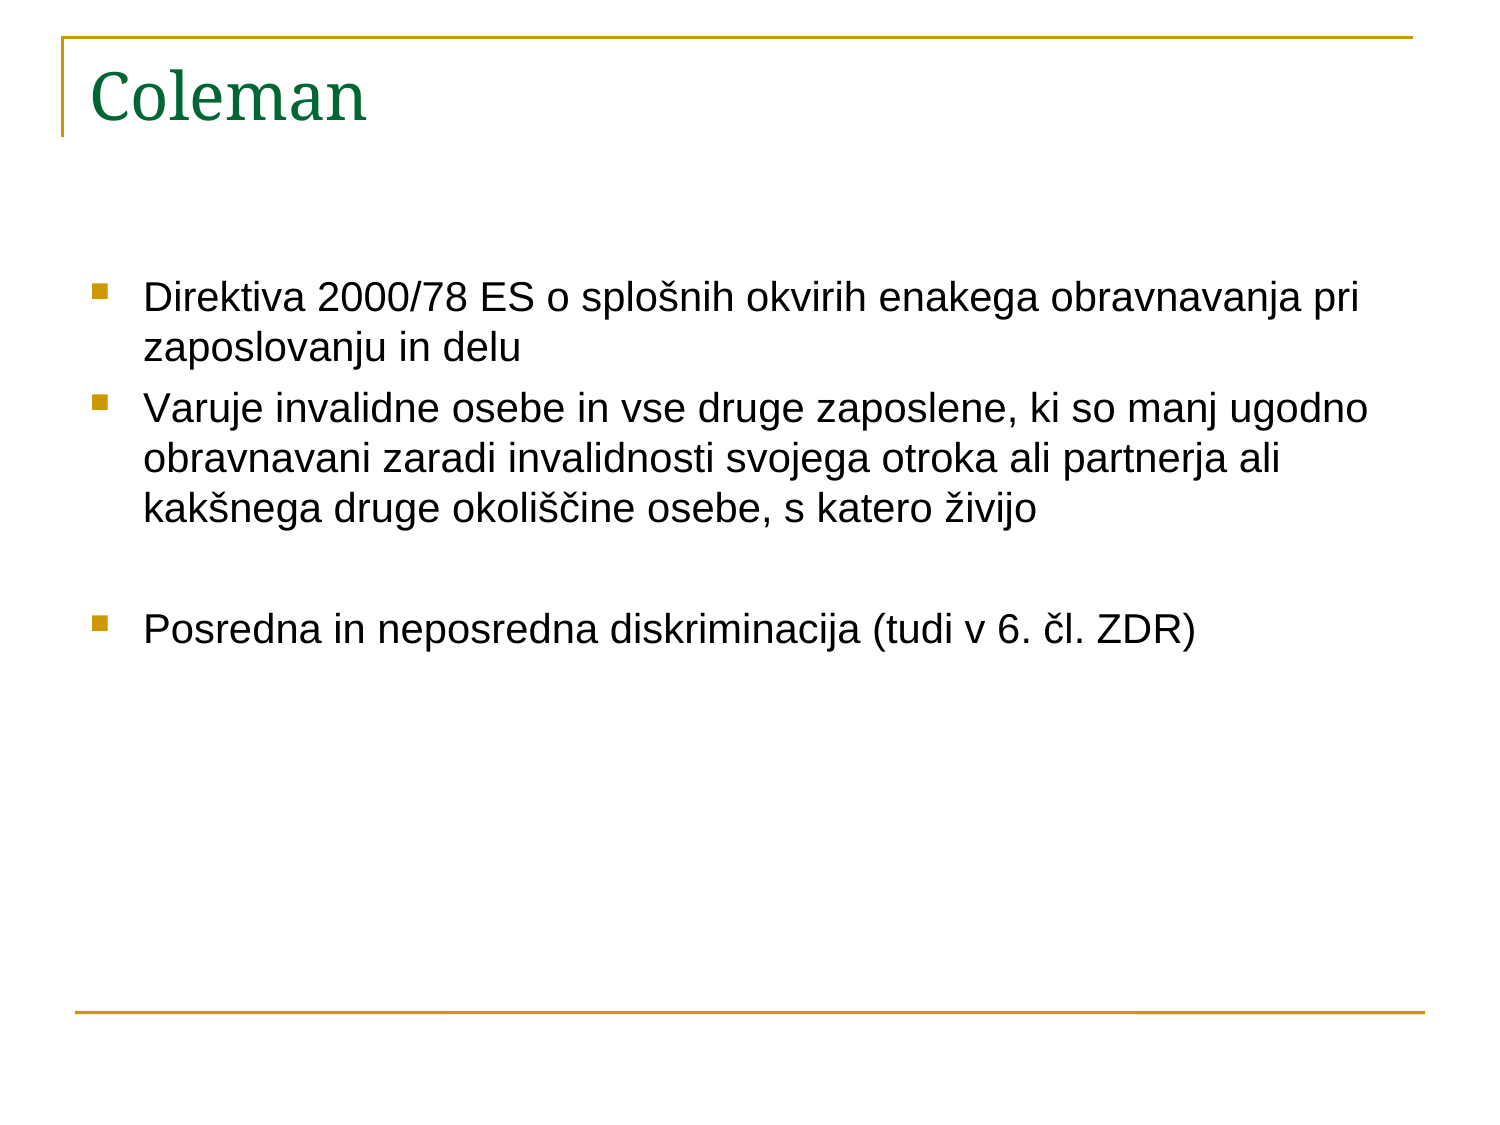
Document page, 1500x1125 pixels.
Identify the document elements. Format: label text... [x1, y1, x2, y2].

title Coleman [75, 45, 1426, 233]
list Direktiva 2000/78 ES o splošnih okvirih enakega obravnavanja pri zaposlovanju in delu Varuje invalidne osebe in vse druge zaposlene, ki so manj ugodno obravnavani zaradi invalidnosti svojega otroka ali partnerja ali kakšnega druge okoliščine osebe, s katero živijo Posredna in neposredna diskriminacija (tudi v 6. čl. ZDR)‏ [75, 262, 1426, 1006]
